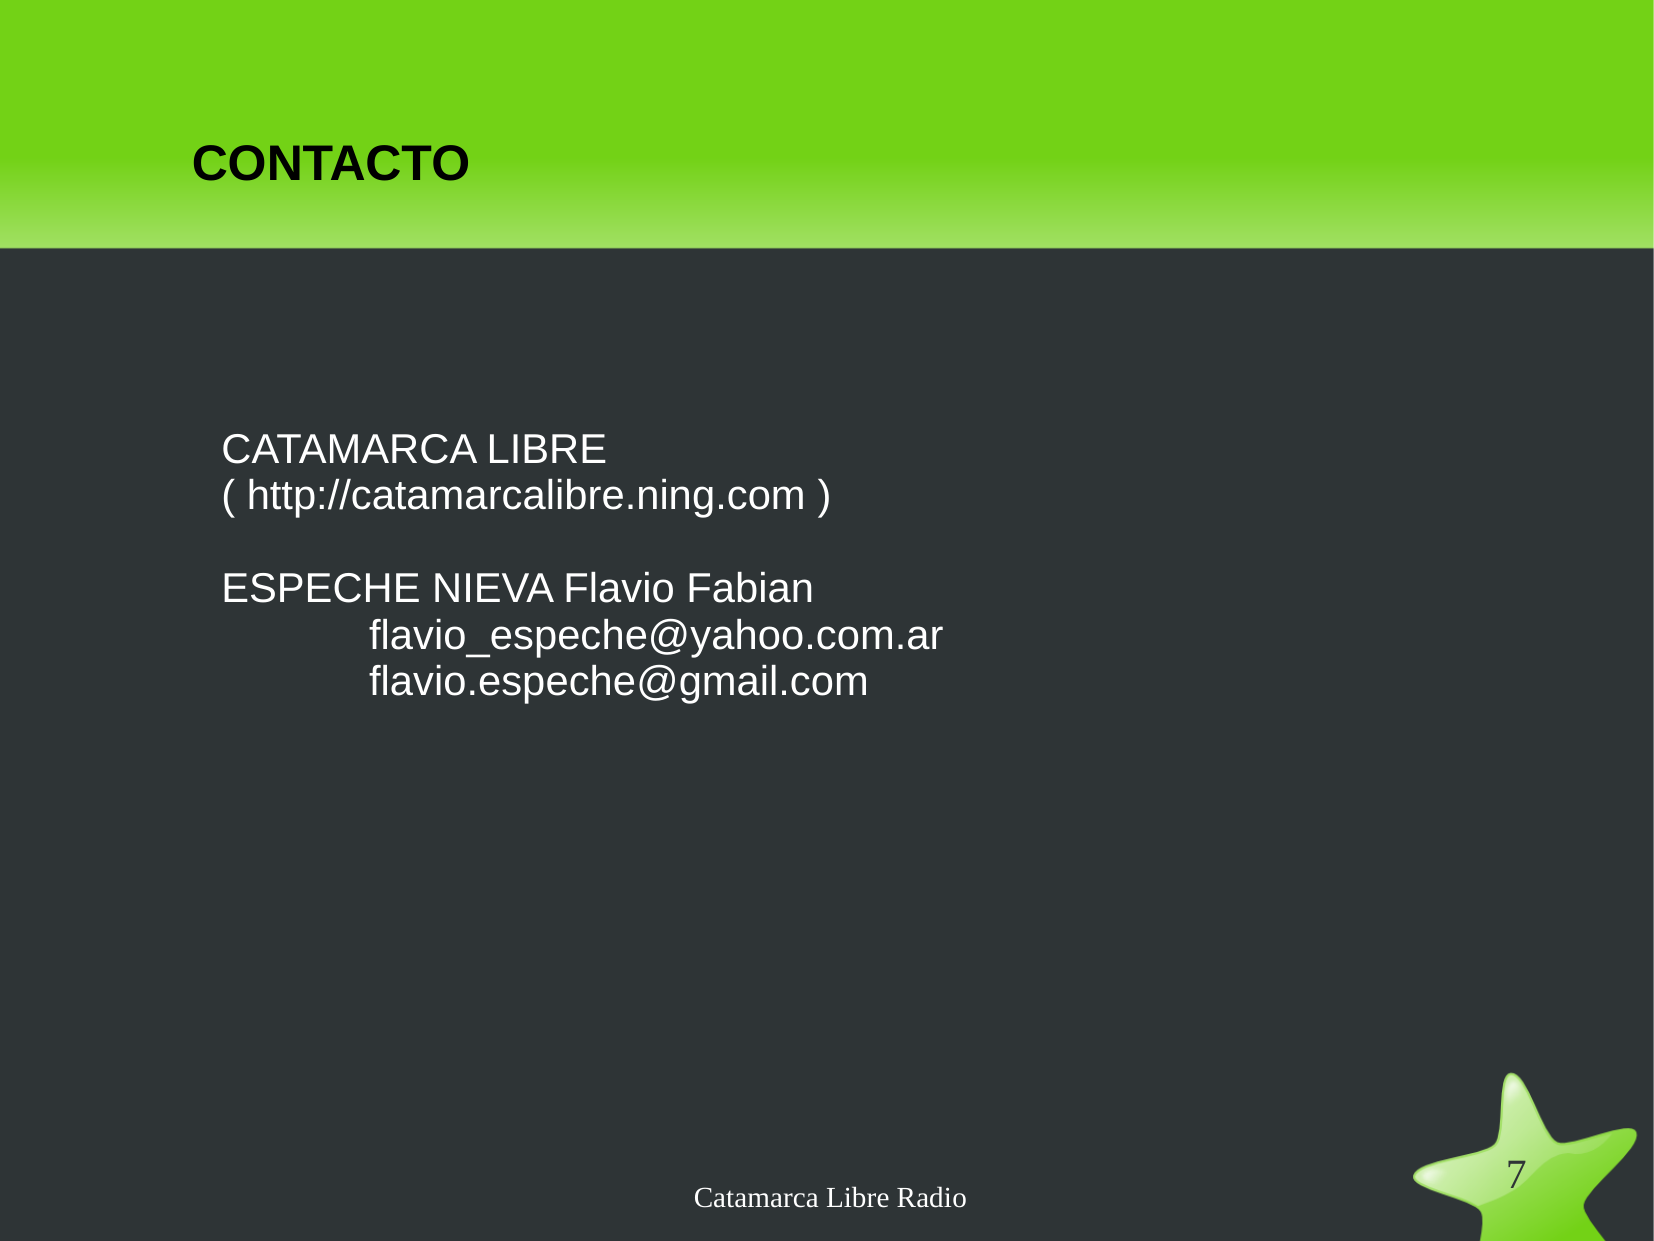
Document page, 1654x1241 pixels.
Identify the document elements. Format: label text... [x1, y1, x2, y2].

picture [0, 0, 1654, 1241]
text_box CATAMARCA LIBRE ( http://catamarcalibre.ning.com ) ESPECHE NIEVA Flavio Fabian flavio_espeche@yahoo.com.ar flavio.espeche@gmail.com [206, 418, 1388, 761]
text_box CONTACTO [177, 127, 650, 200]
